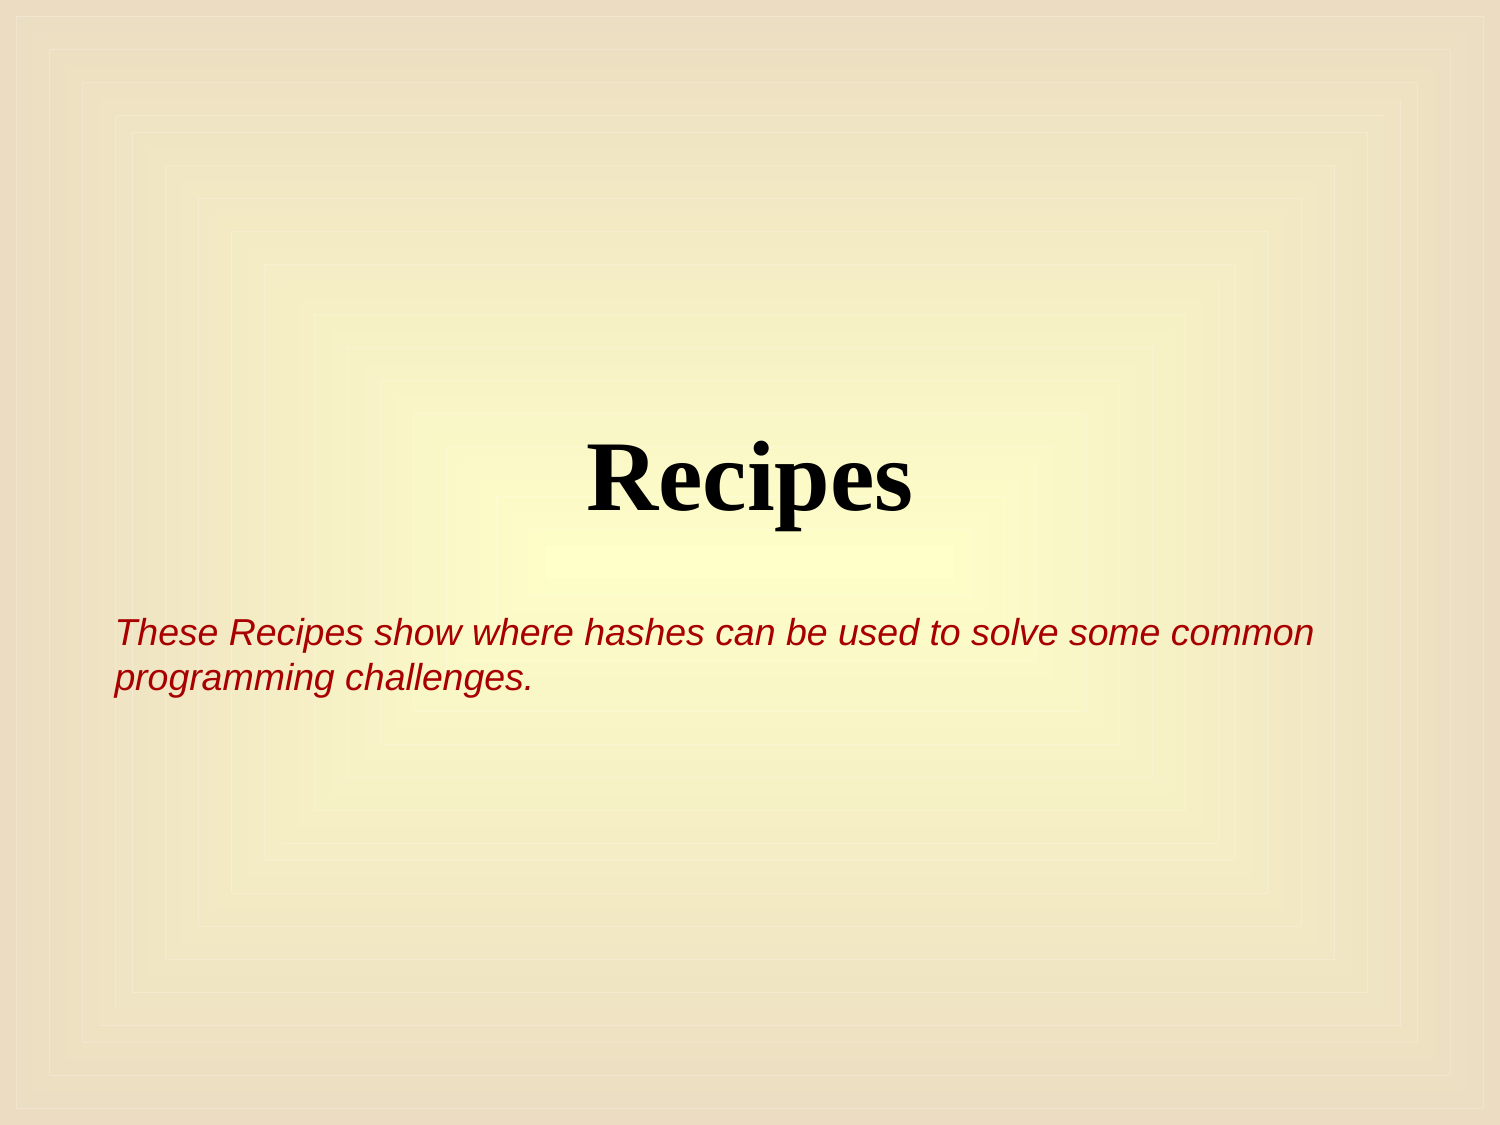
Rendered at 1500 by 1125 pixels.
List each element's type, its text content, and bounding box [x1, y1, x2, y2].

text_box These Recipes show where hashes can be used to solve some common programming challenges. [99, 599, 1413, 706]
title Recipes [112, 349, 1388, 591]
